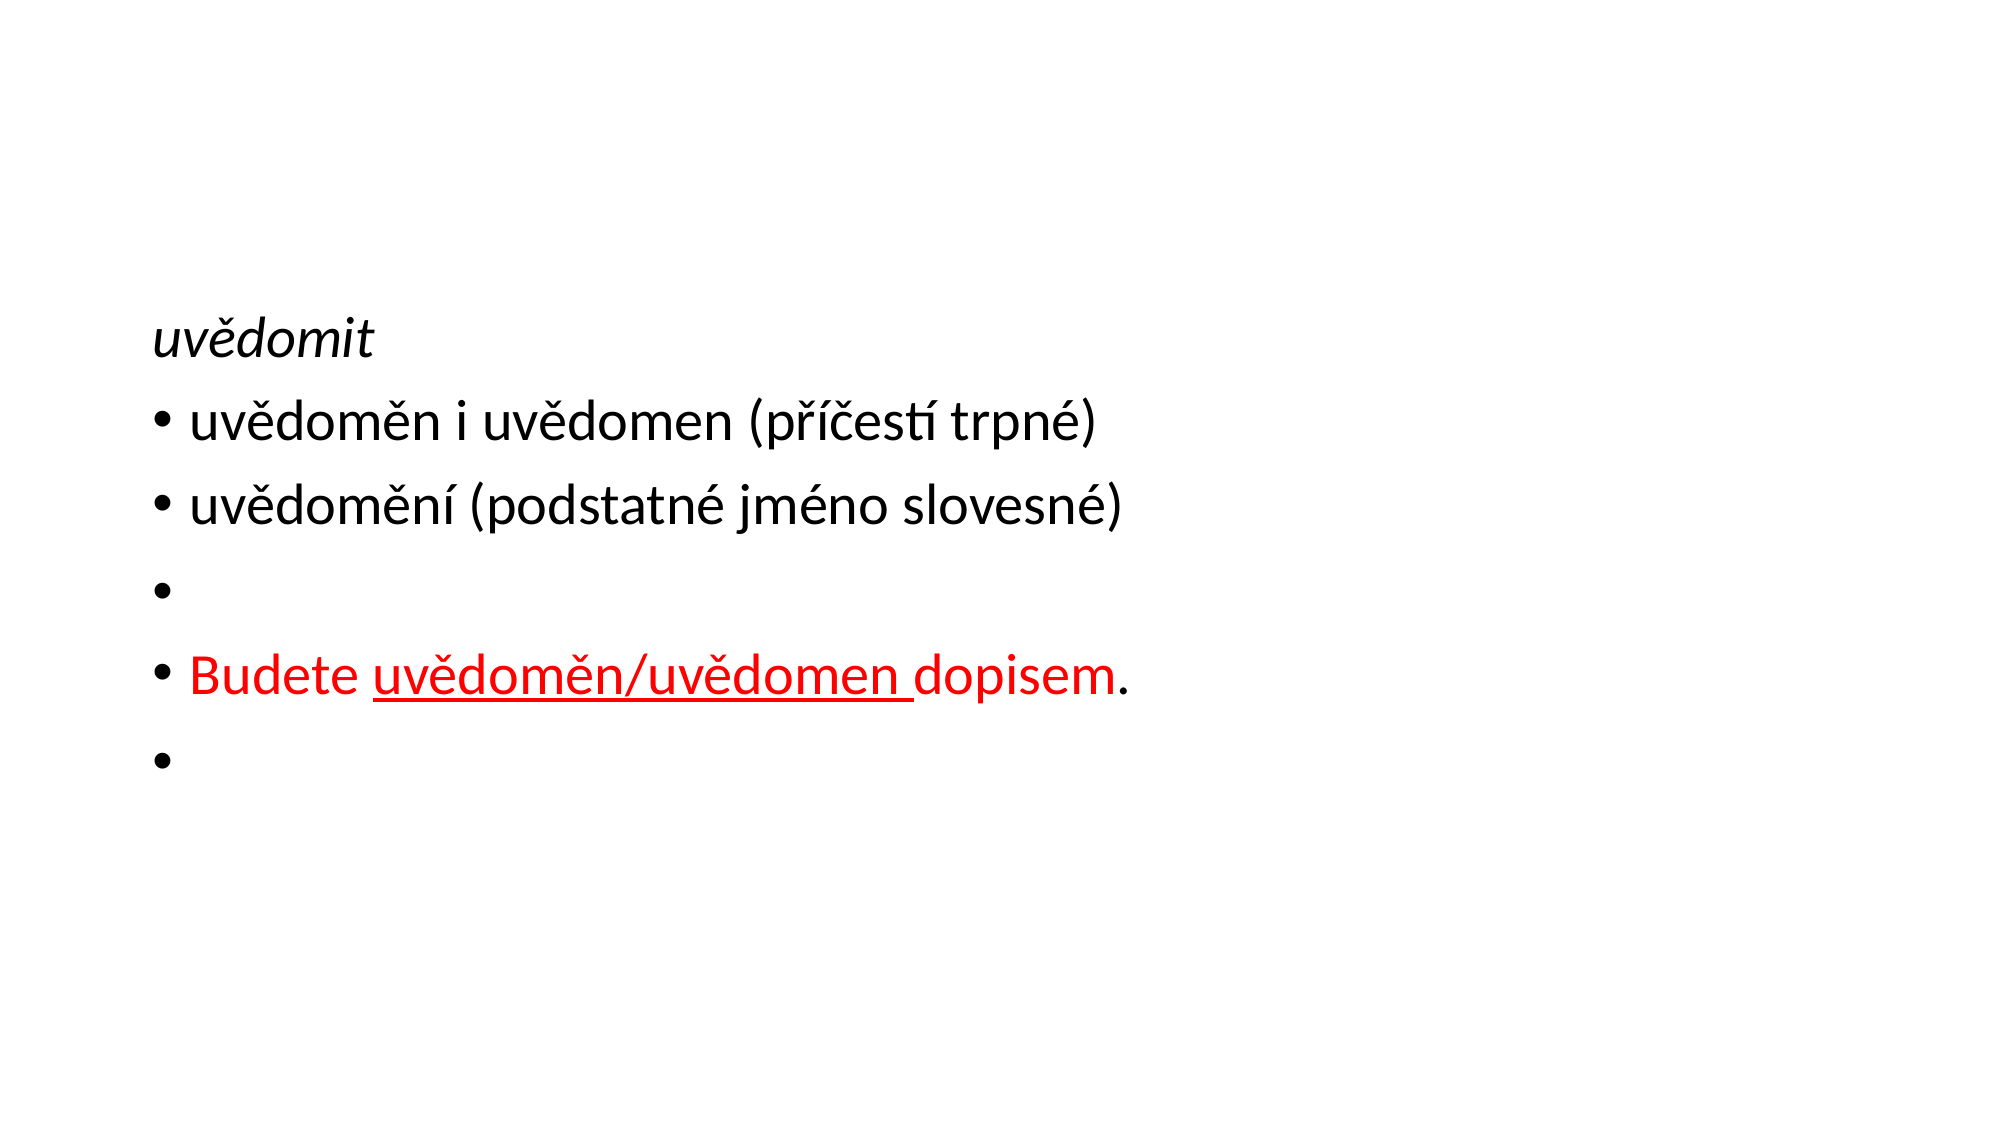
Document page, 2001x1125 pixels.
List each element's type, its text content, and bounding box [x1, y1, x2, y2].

list uvědomit uvědoměn i uvědomen (příčestí trpné) uvědomění (podstatné jméno slovesné) Budete uvědoměn/uvědomen dopisem. [137, 299, 1863, 1014]
